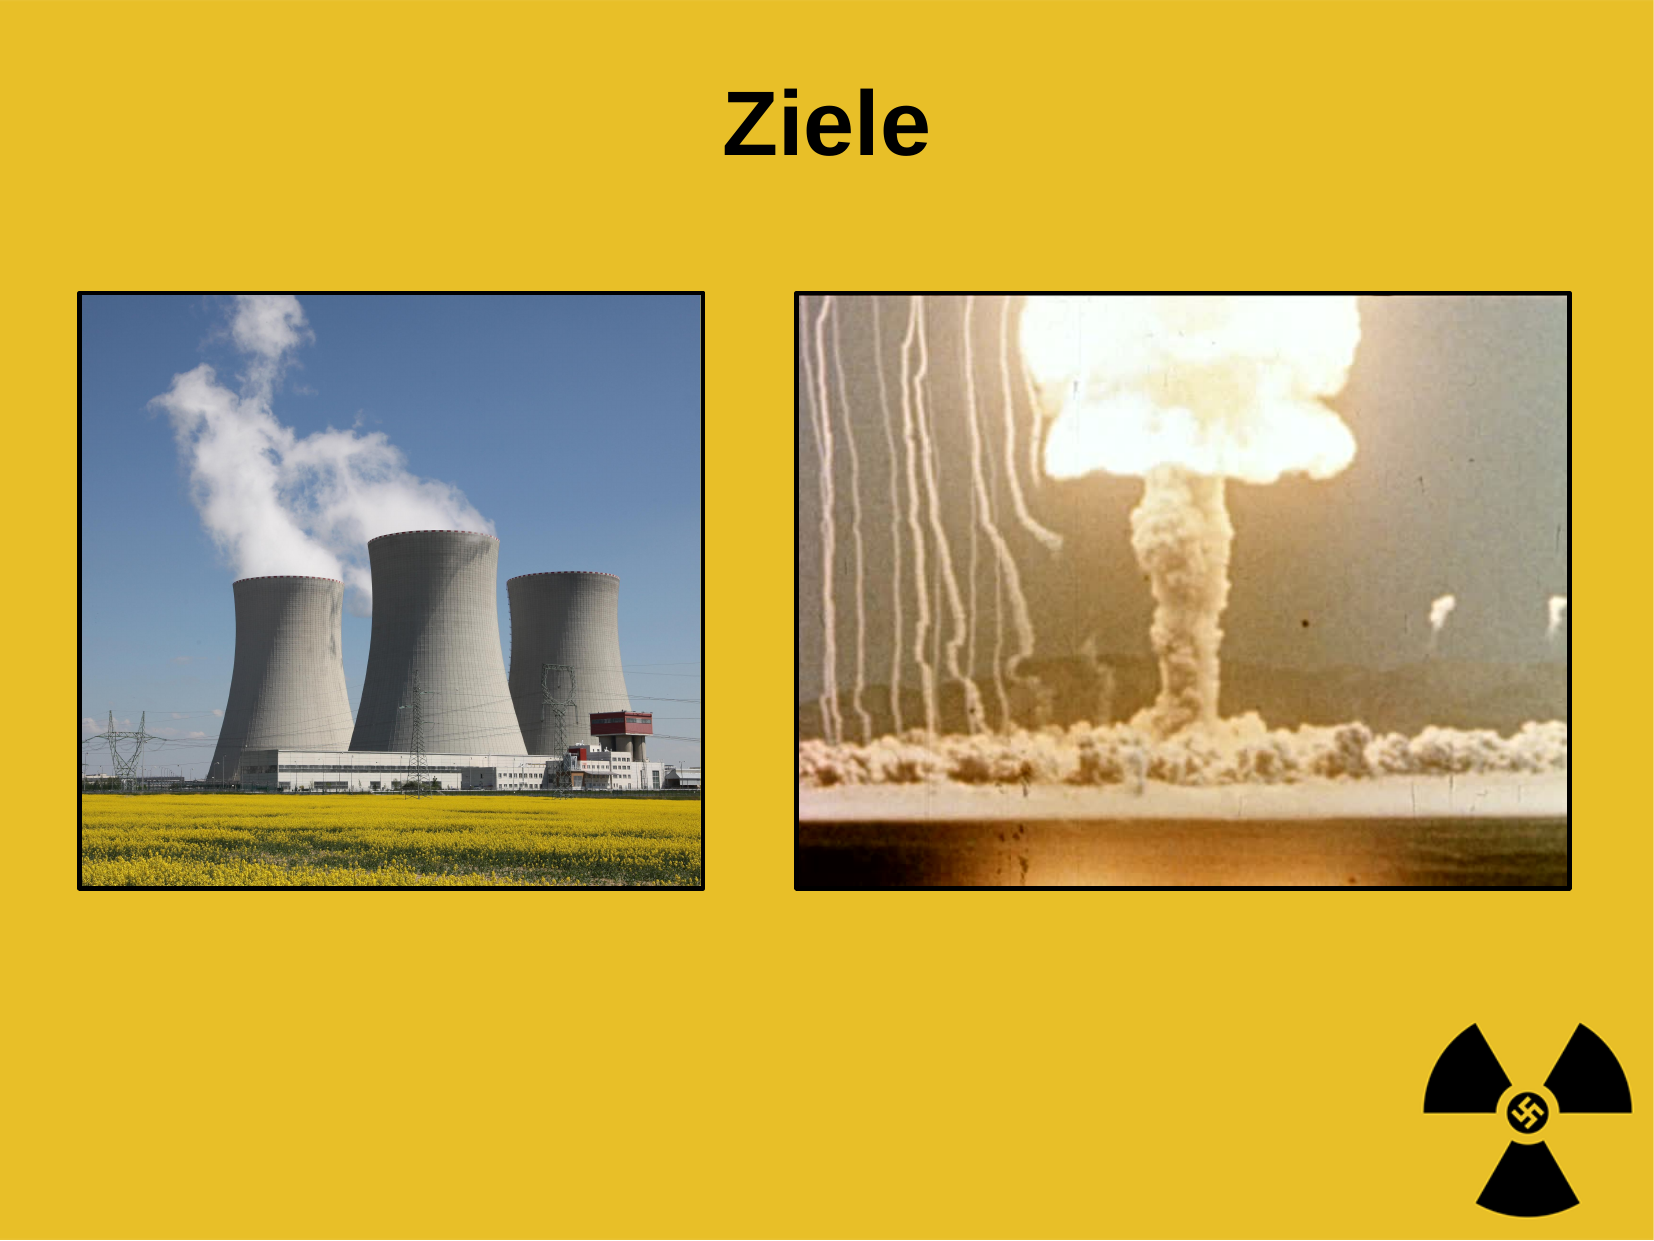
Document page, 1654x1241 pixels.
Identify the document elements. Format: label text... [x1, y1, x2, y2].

picture [0, 0, 1654, 1240]
title Ziele [82, 19, 1571, 227]
